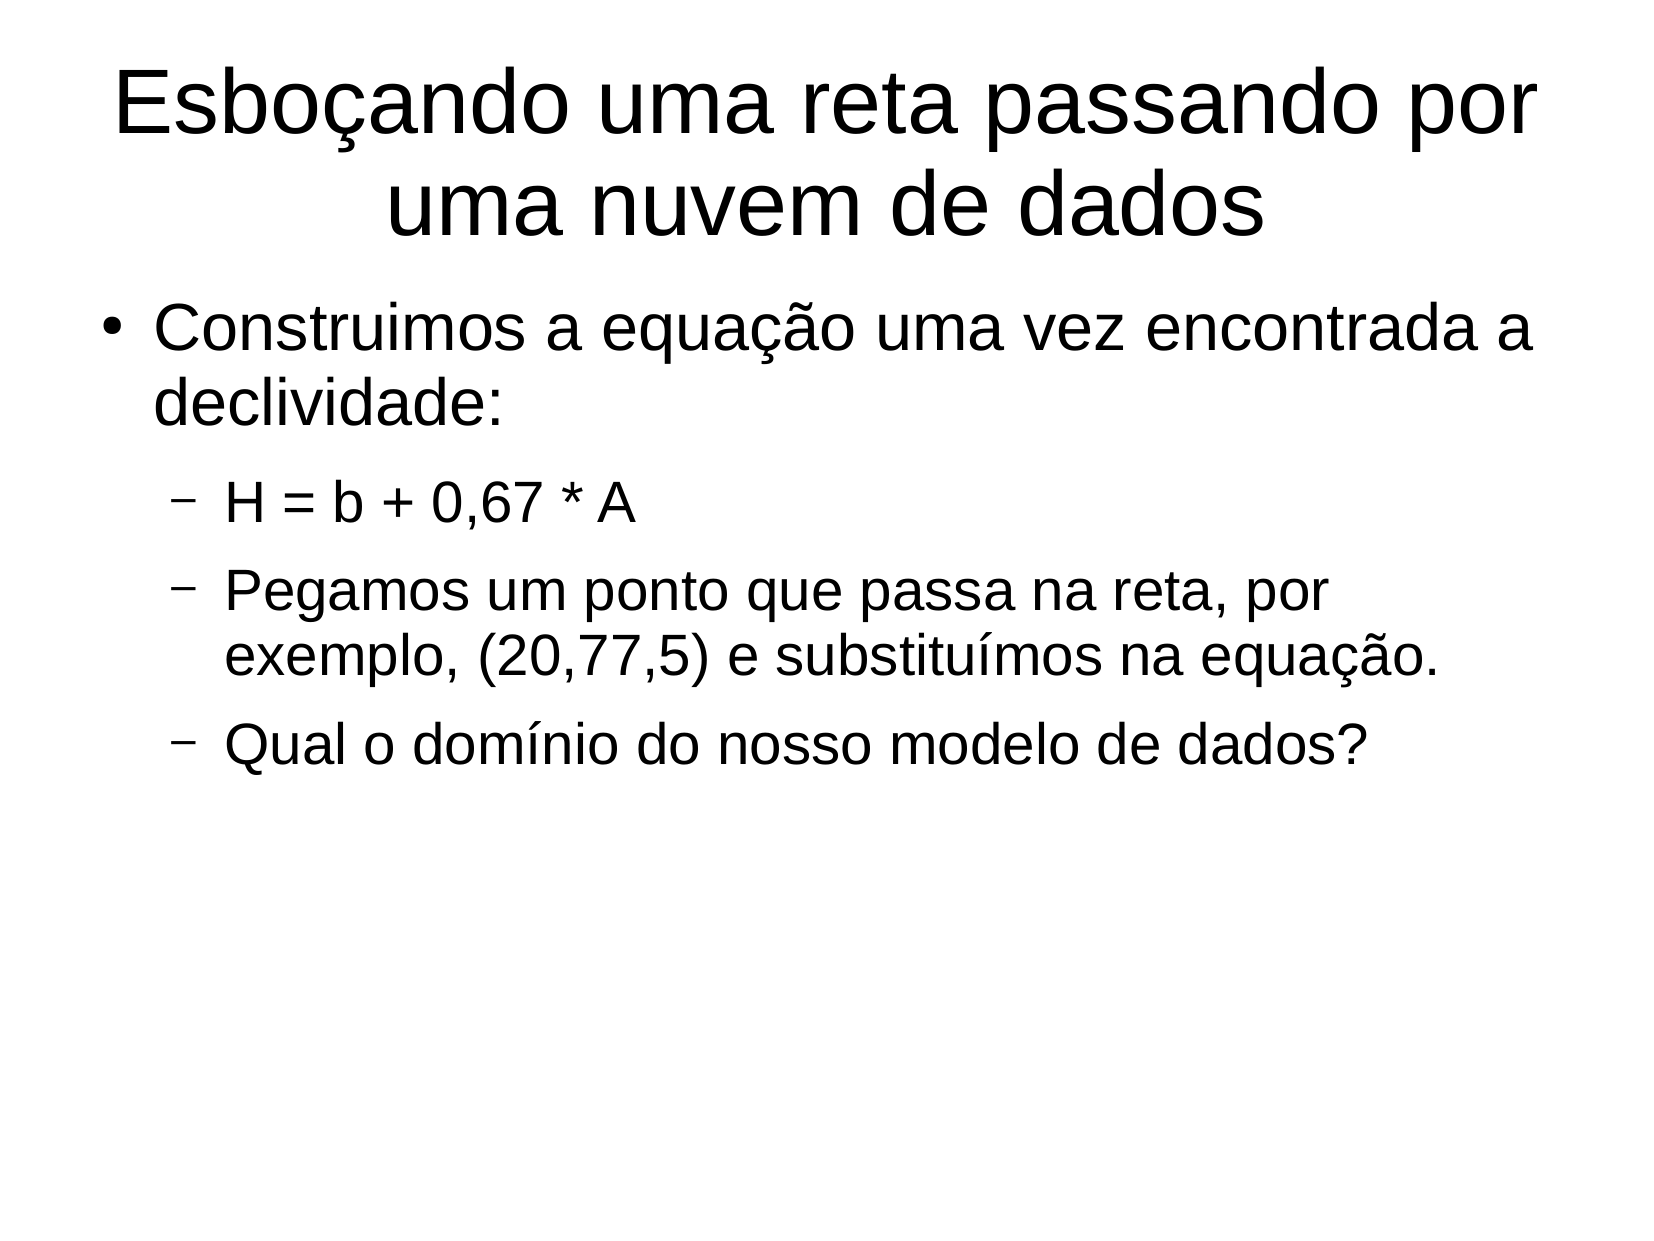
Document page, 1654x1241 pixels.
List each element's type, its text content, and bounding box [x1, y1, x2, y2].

title Esboçando uma reta passando por uma nuvem de dados [82, 49, 1571, 257]
list Construimos a equação uma vez encontrada a declividade: H = b + 0,67 * A Pegamos um ponto que passa na reta, por exemplo, (20,77,5) e substituímos na equação. Qual o domínio do nosso modelo de dados? [82, 290, 1571, 1010]
